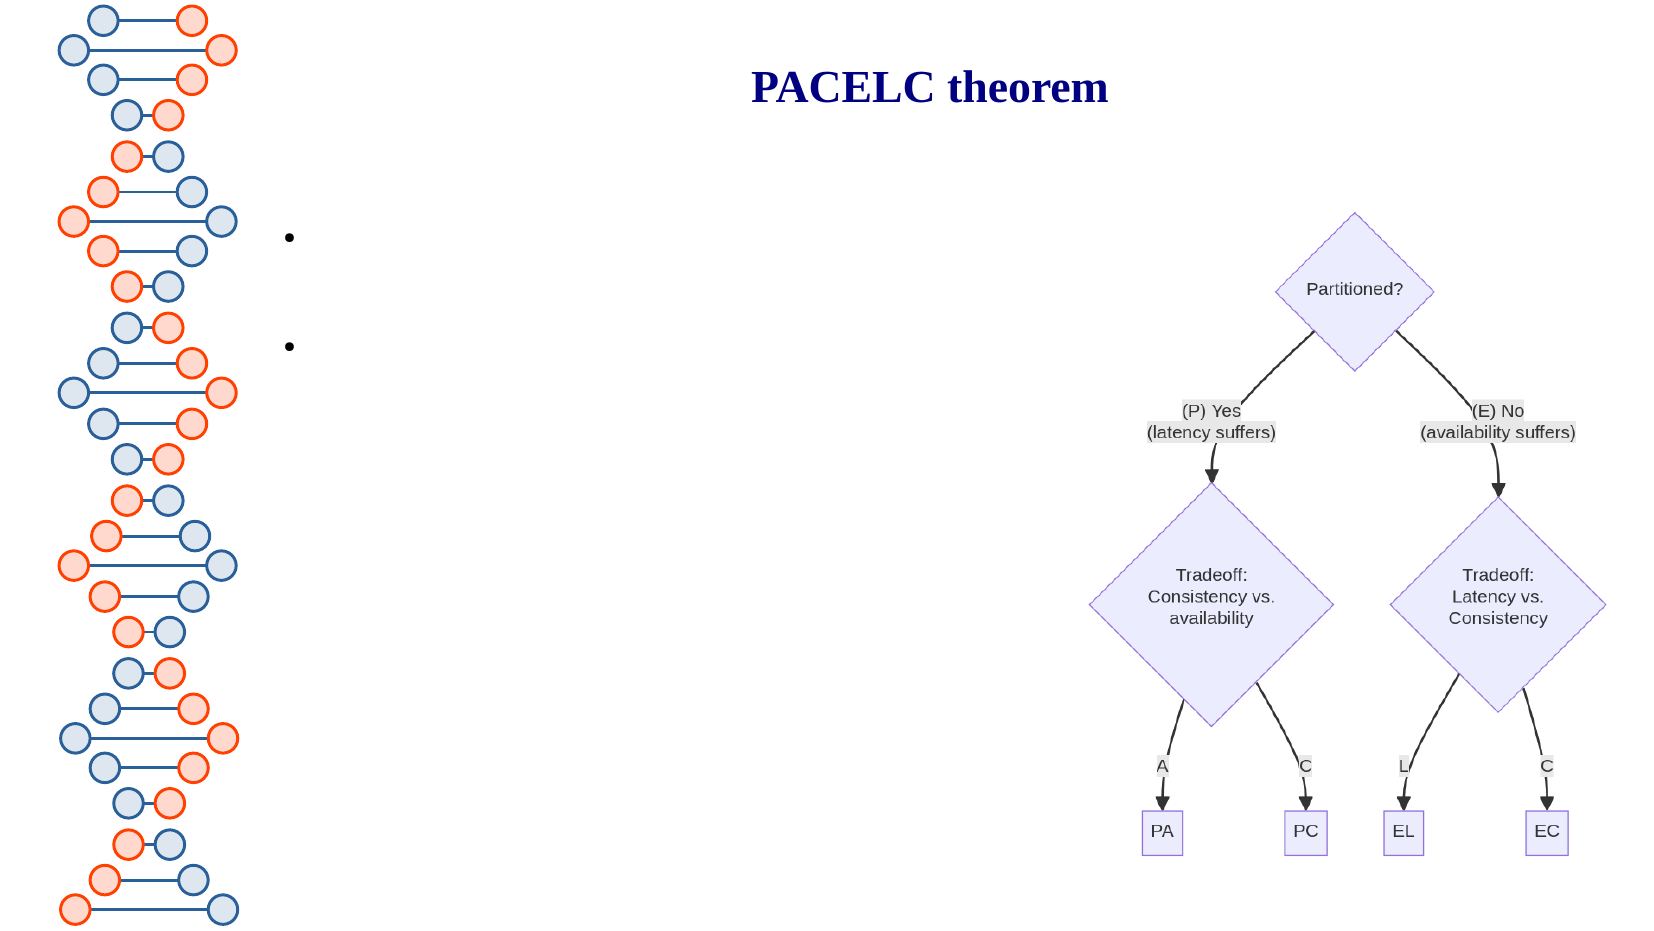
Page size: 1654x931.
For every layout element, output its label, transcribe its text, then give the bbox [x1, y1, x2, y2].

title PACELC theorem [265, 35, 1595, 189]
list The PACELC theorem is an extension to the CAP theorem. It states that in case of network partitioning (P) in a distributed computer system, one has to choose between availability (A) and consistency (C) (as per the CAP theorem), but else (E), even when the system is running normally in the absence of partitions, one has to choose between latency (L) and loss of consistency (C) [265, 217, 1004, 886]
picture [1062, 209, 1643, 857]
